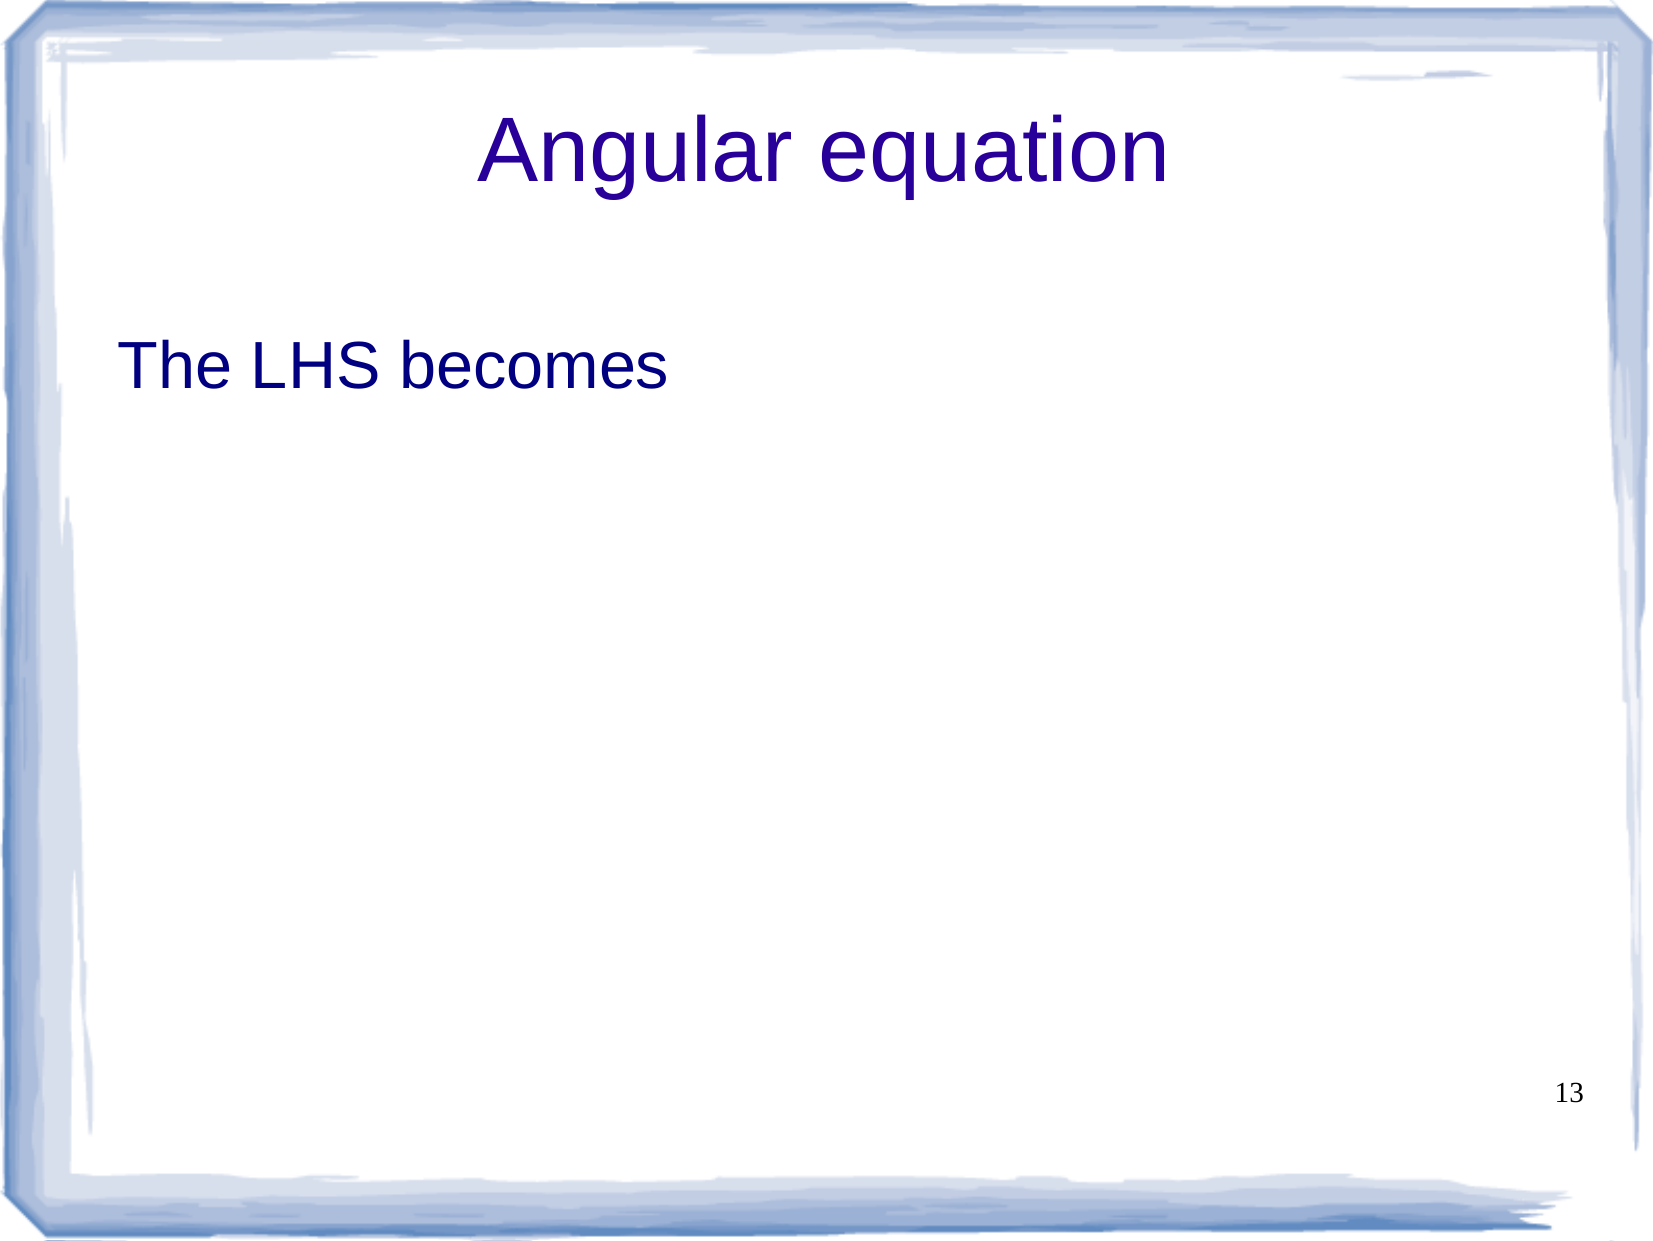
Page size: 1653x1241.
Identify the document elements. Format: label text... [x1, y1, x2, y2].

title Angular equation [82, 49, 1567, 253]
list The LHS becomes [117, 324, 1567, 883]
list The LHS becomes [117, 961, 1567, 1144]
picture [0, 0, 1653, 1241]
